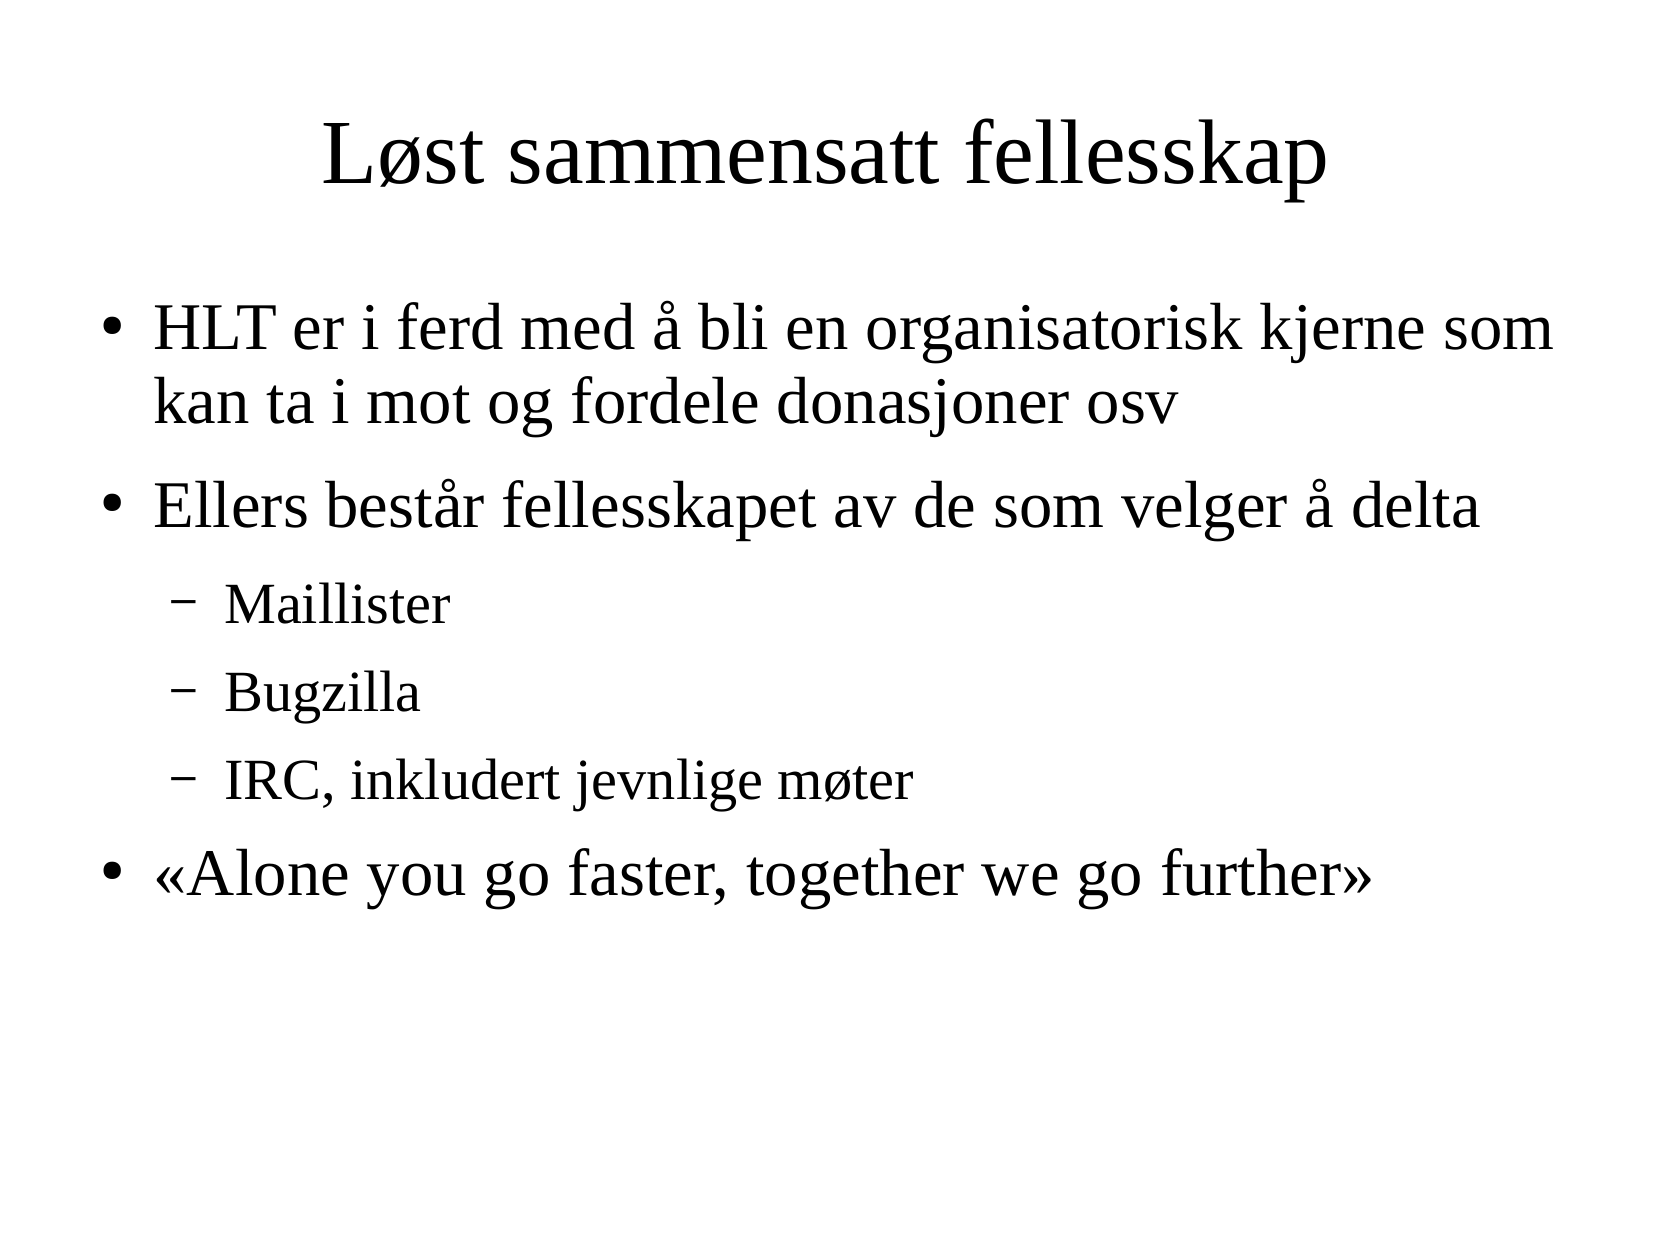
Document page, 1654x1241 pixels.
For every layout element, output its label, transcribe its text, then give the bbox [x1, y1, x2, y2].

list HLT er i ferd med å bli en organisatorisk kjerne som kan ta i mot og fordele donasjoner osv Ellers består fellesskapet av de som velger å delta Maillister Bugzilla IRC, inkludert jevnlige møter «Alone you go faster, together we go further» [82, 290, 1571, 1010]
title Løst sammensatt fellesskap [82, 49, 1571, 257]
